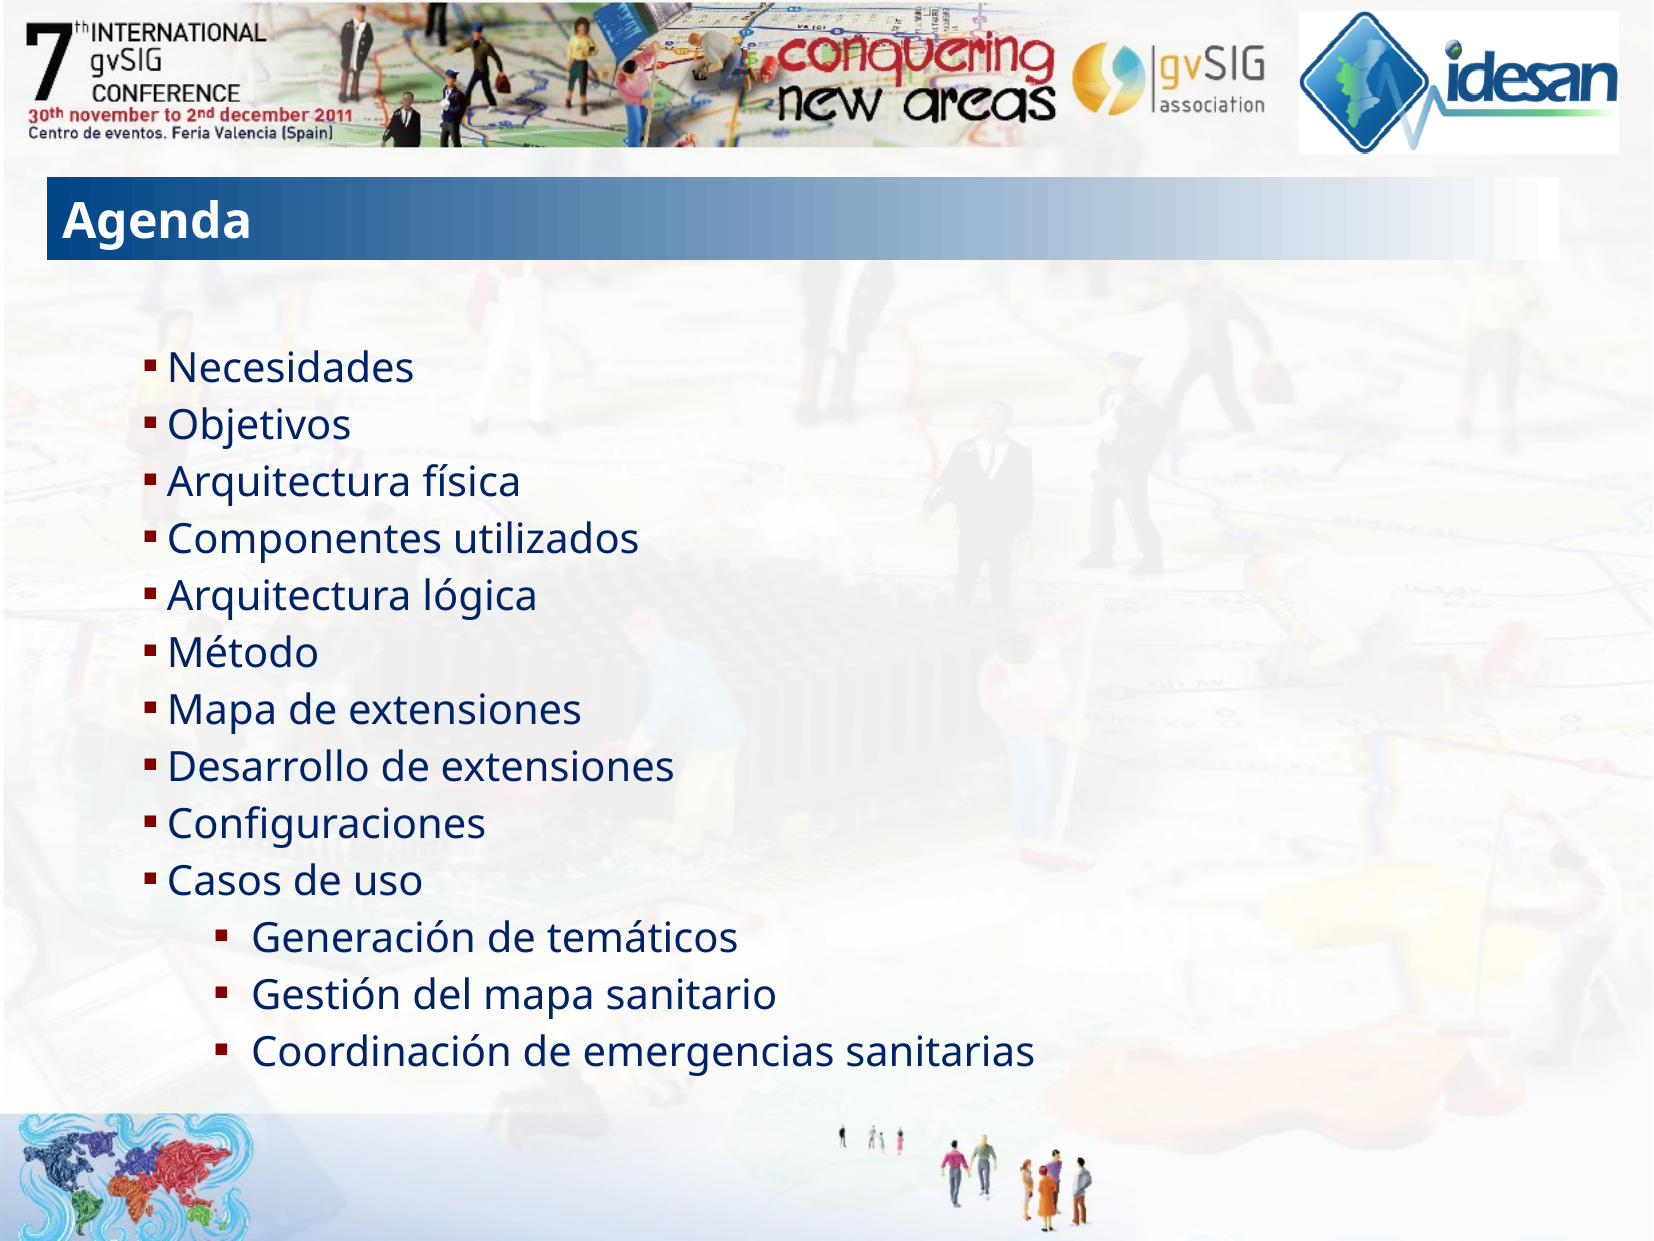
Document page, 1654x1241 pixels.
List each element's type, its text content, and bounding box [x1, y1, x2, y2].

text_box Necesidades Objetivos Arquitectura física Componentes utilizados Arquitectura lógica Método Mapa de extensiones Desarrollo de extensiones Configuraciones Casos de uso Generación de temáticos Gestión del mapa sanitario Coordinación de emergencias sanitarias [129, 330, 1489, 976]
text_box Agenda [47, 177, 1560, 251]
picture [0, 0, 1654, 1241]
